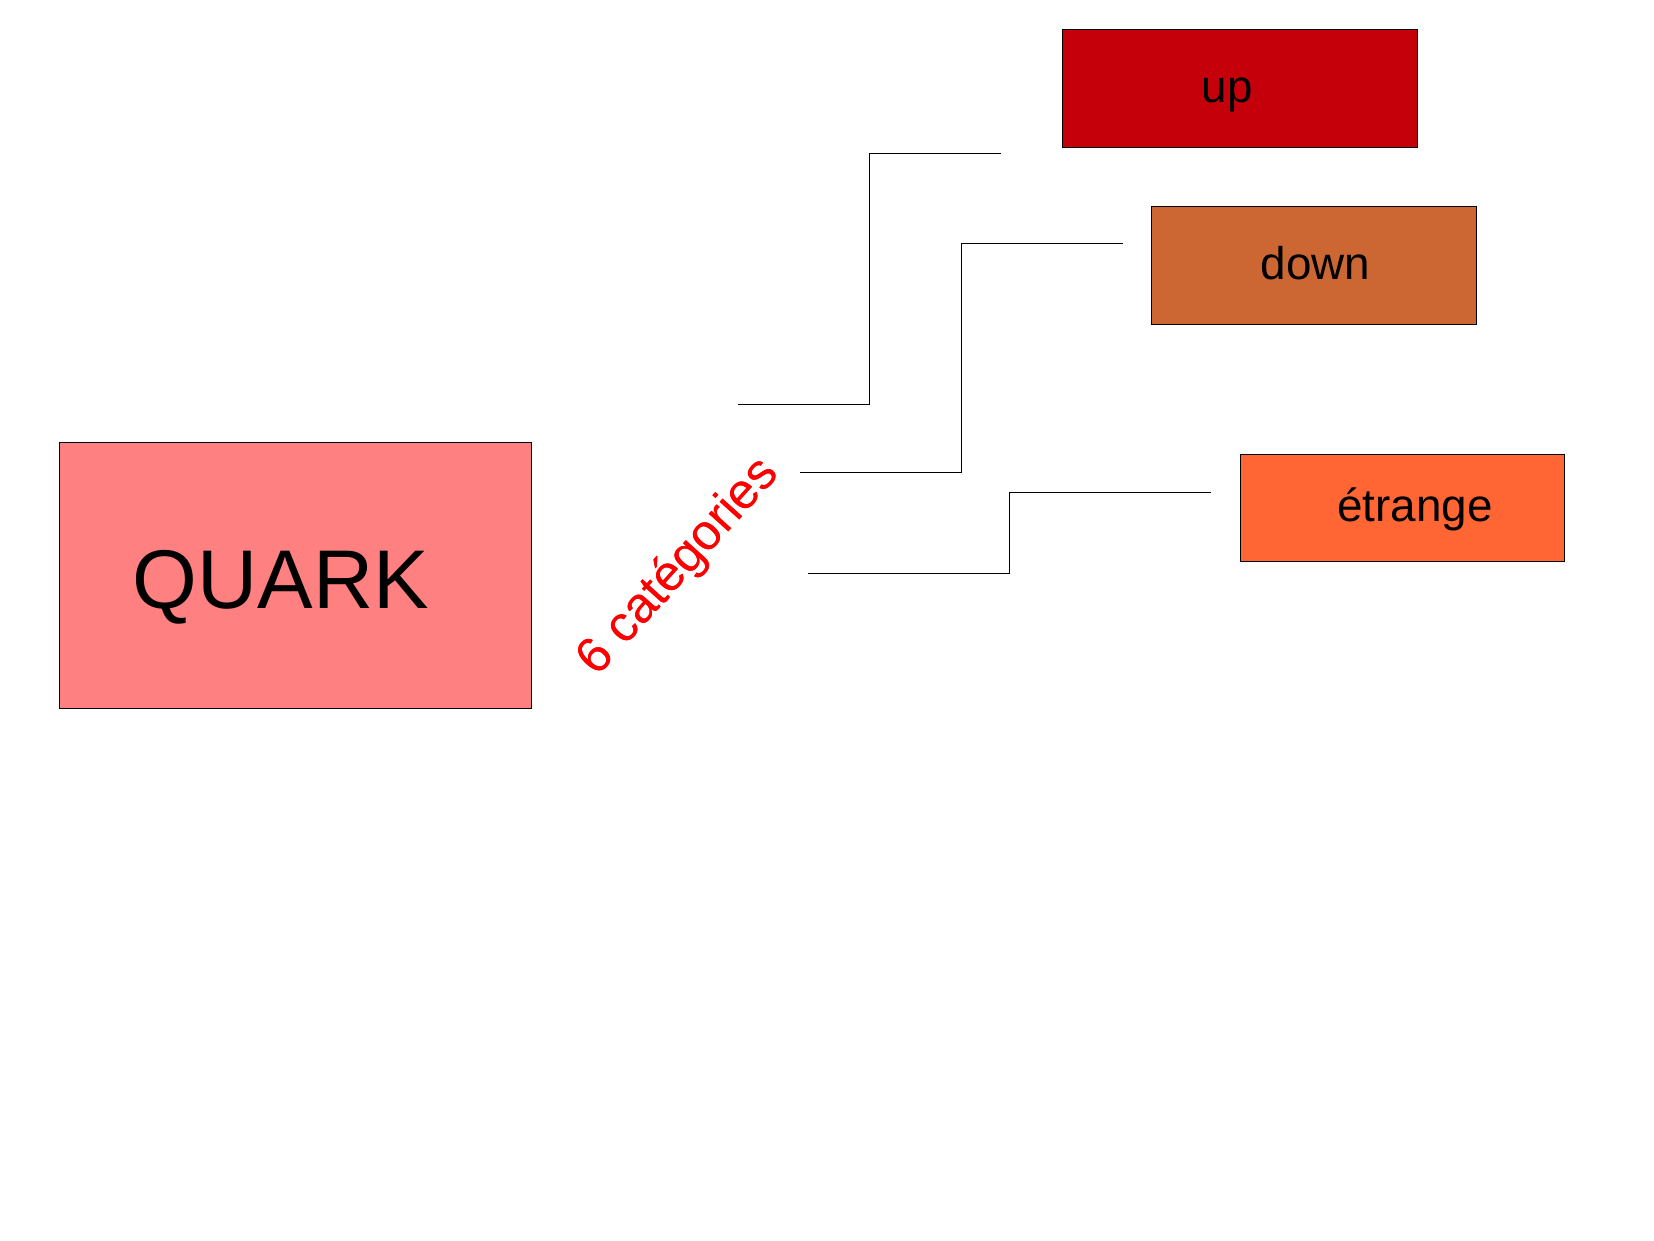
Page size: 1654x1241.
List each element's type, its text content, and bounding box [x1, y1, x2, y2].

text_box up [1187, 53, 1365, 119]
text_box QUARK [118, 525, 562, 680]
text_box 6 catégories [548, 411, 819, 701]
text_box [59, 442, 532, 709]
text_box down [1246, 230, 1394, 297]
text_box [1240, 454, 1565, 562]
text_box [1151, 206, 1477, 325]
text_box [1062, 29, 1418, 148]
text_box étrange [1322, 472, 1560, 539]
